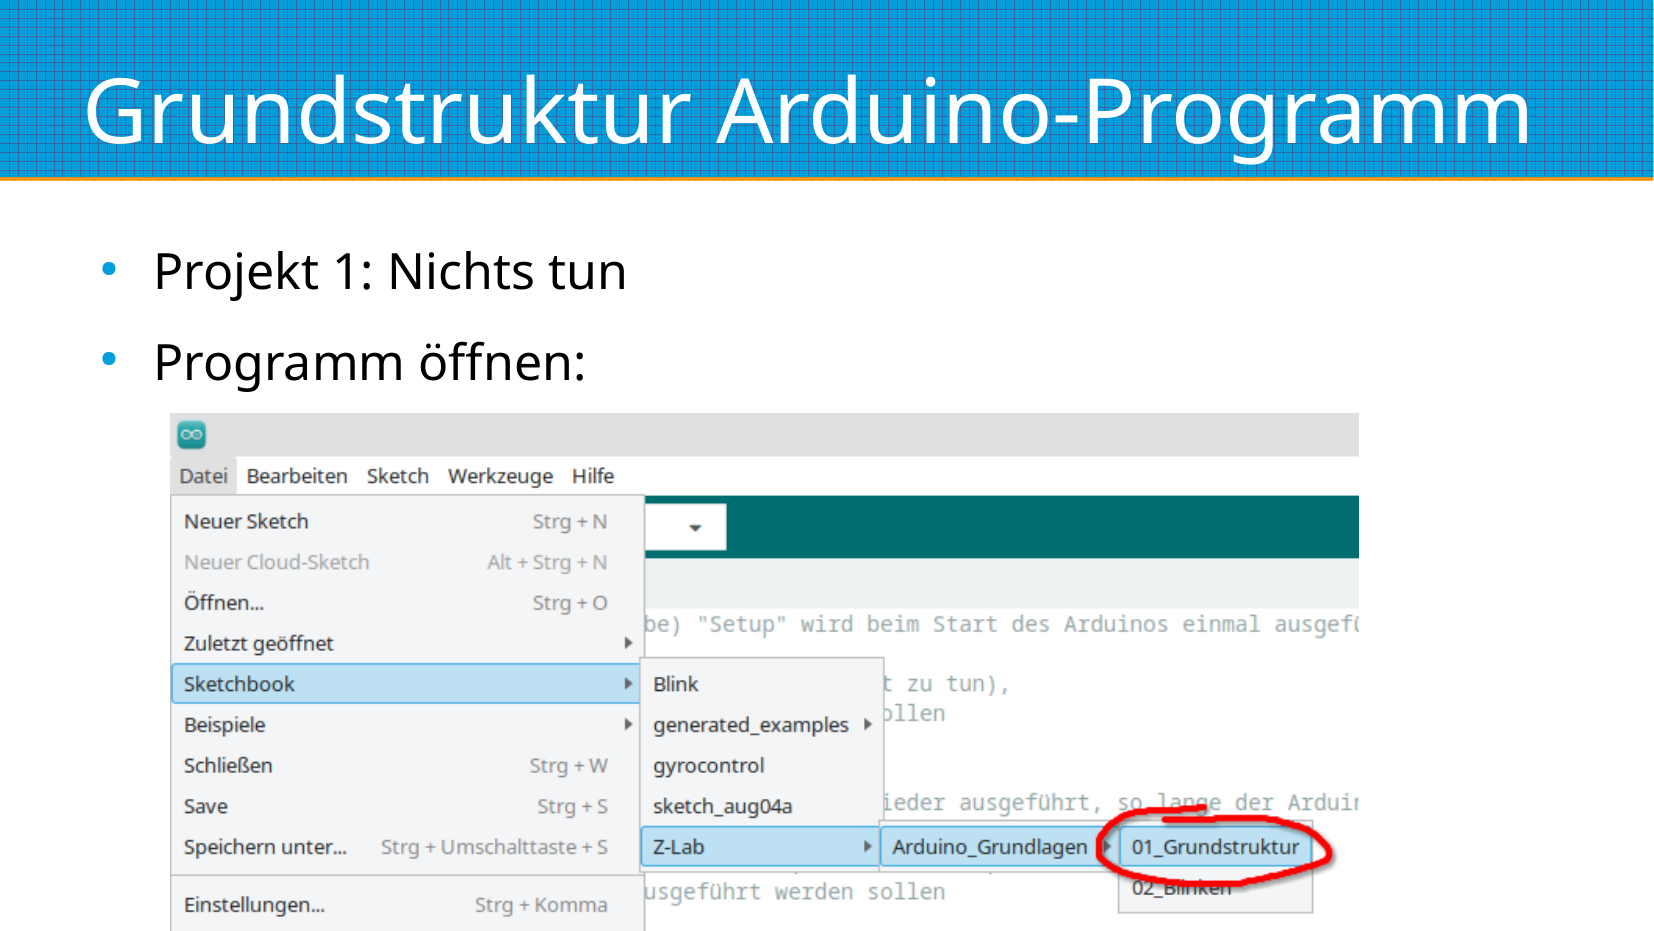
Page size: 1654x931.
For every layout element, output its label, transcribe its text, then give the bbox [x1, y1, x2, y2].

list Projekt 1: Nichts tun Programm öffnen: [82, 236, 1563, 811]
title Grundstruktur Arduino-Programm [82, 14, 1571, 171]
picture [170, 413, 1359, 931]
